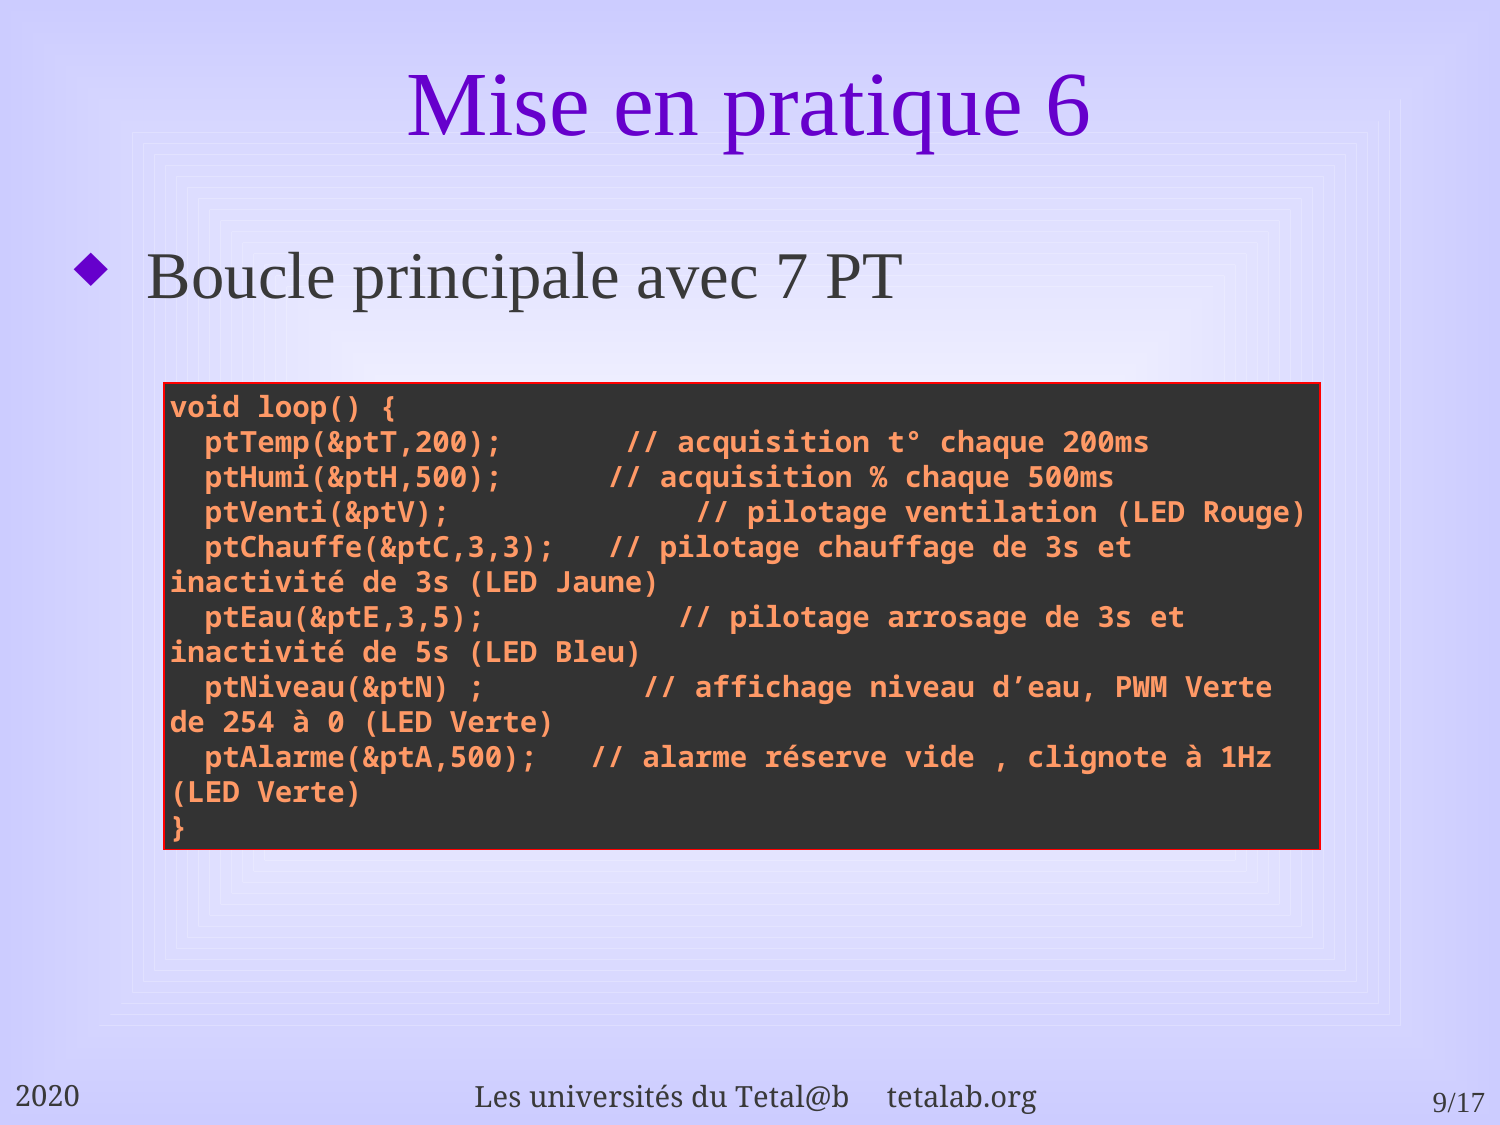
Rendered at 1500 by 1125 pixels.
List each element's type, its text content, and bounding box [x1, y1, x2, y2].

text_box void loop() { ptTemp(&ptT,200); // acquisition t° chaque 200ms ptHumi(&ptH,500); // acquisition % chaque 500ms ptVenti(&ptV); // pilotage ventilation (LED Rouge) ptChauffe(&ptC,3,3); // pilotage chauffage de 3s et inactivité de 3s (LED Jaune) ptEau(&ptE,3,5); // pilotage arrosage de 3s et inactivité de 5s (LED Bleu) ptNiveau(&ptN) ; // affichage niveau d’eau, PWM Verte de 254 à 0 (LED Verte) ptAlarme(&ptA,500); // alarme réserve vide , clignote à 1Hz (LED Verte) } [164, 383, 1320, 849]
list Boucle principale avec 7 PT [59, 224, 1441, 383]
title Mise en pratique 6 [0, 0, 1500, 198]
